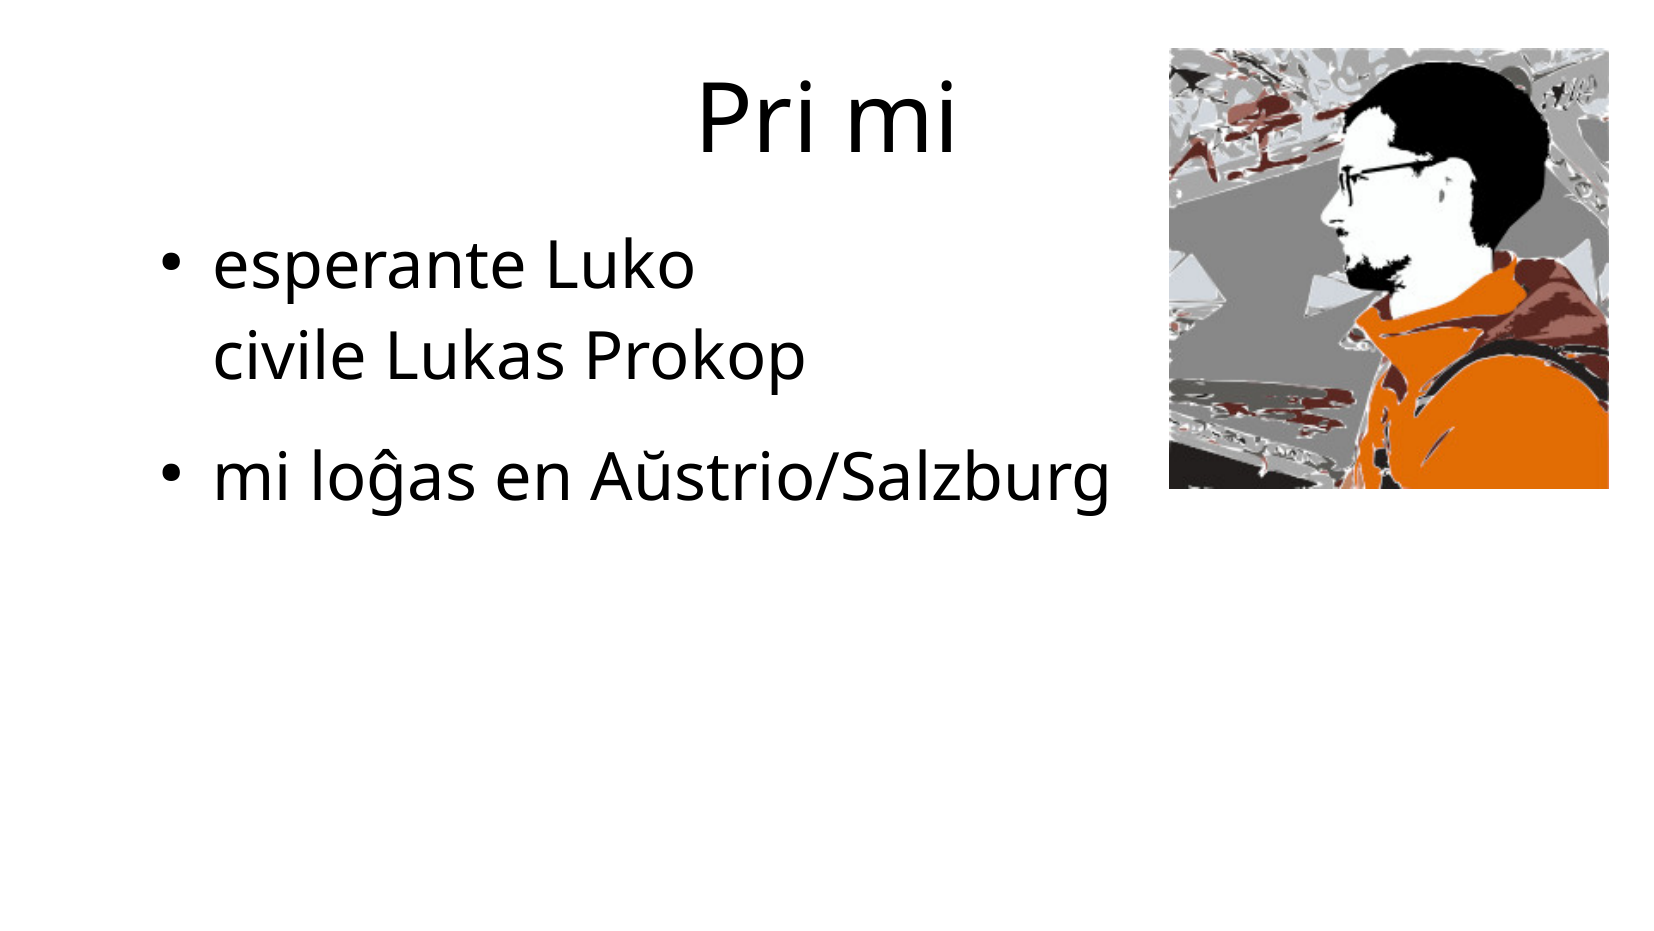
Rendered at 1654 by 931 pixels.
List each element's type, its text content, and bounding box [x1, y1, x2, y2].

picture [1169, 48, 1609, 489]
title Pri mi [82, 37, 1571, 193]
list esperante Luko civile Lukas Prokop mi loĝas en Aŭstrio/Salzburg [141, 217, 1630, 563]
